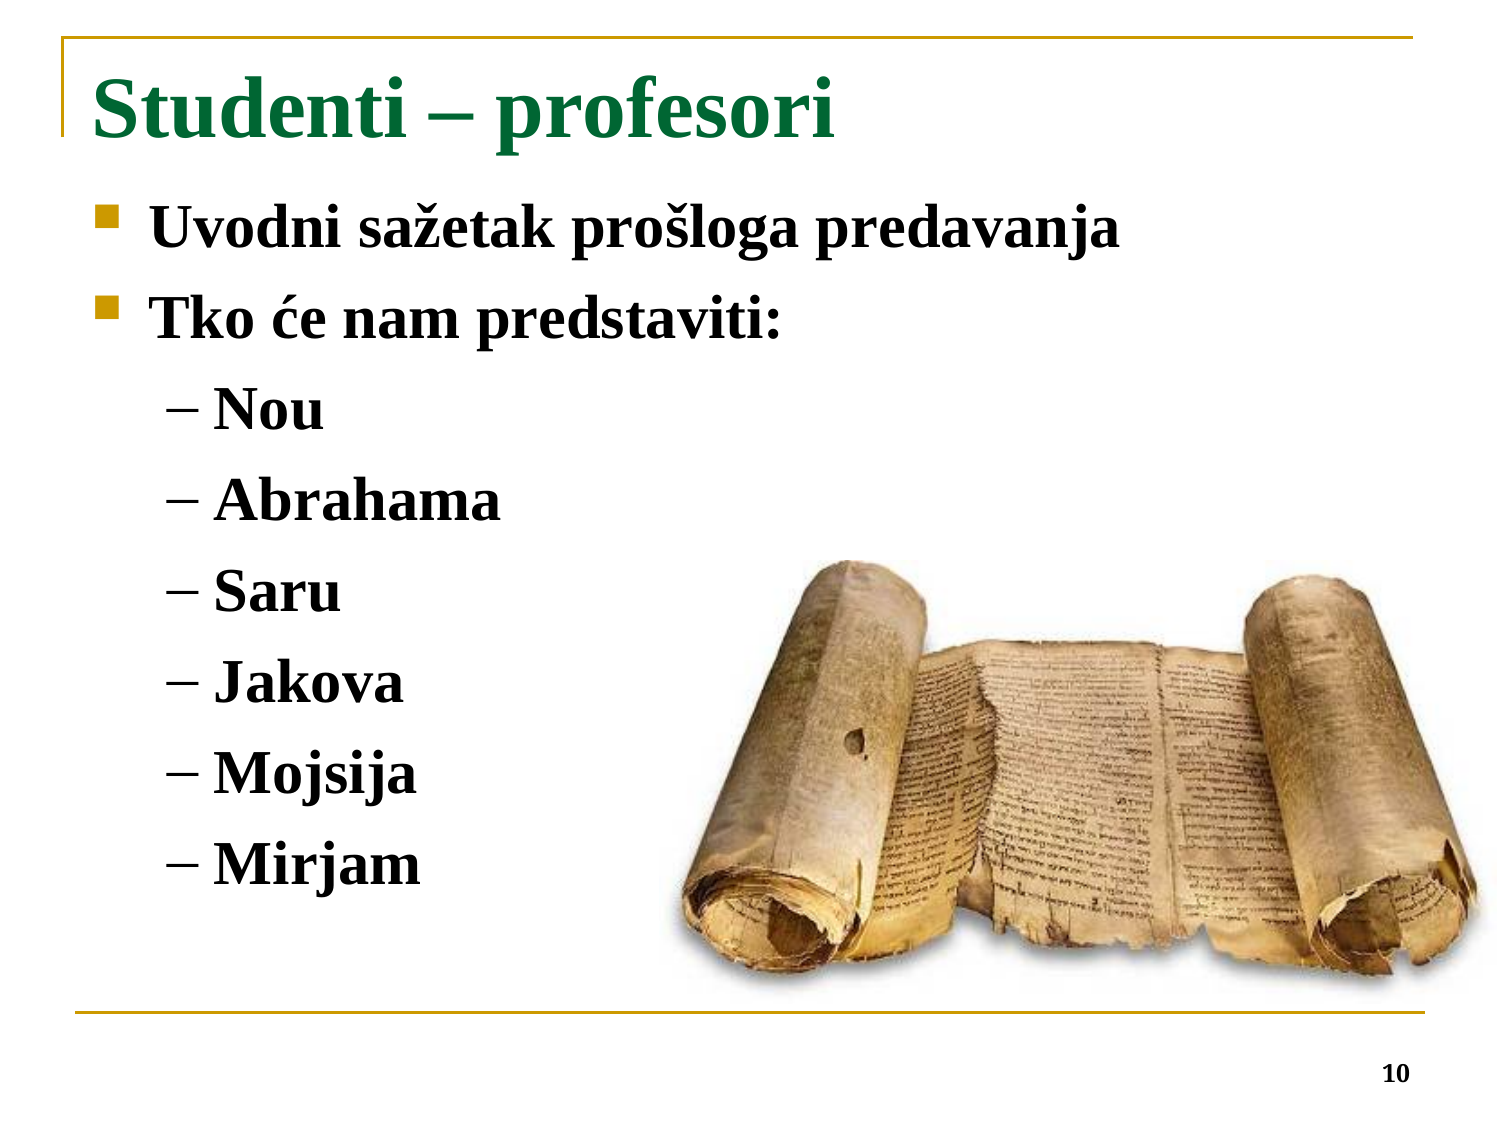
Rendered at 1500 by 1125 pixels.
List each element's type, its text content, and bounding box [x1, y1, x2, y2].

text_box Studenti – profesori [76, 42, 1427, 177]
text_box Uvodni sažetak prošloga predavanja Tko će nam predstaviti: Nou Abrahama Saru Jakova Mojsija Mirjam [76, 177, 1427, 947]
picture [659, 560, 1497, 1004]
text_box <number> [1074, 1024, 1426, 1100]
